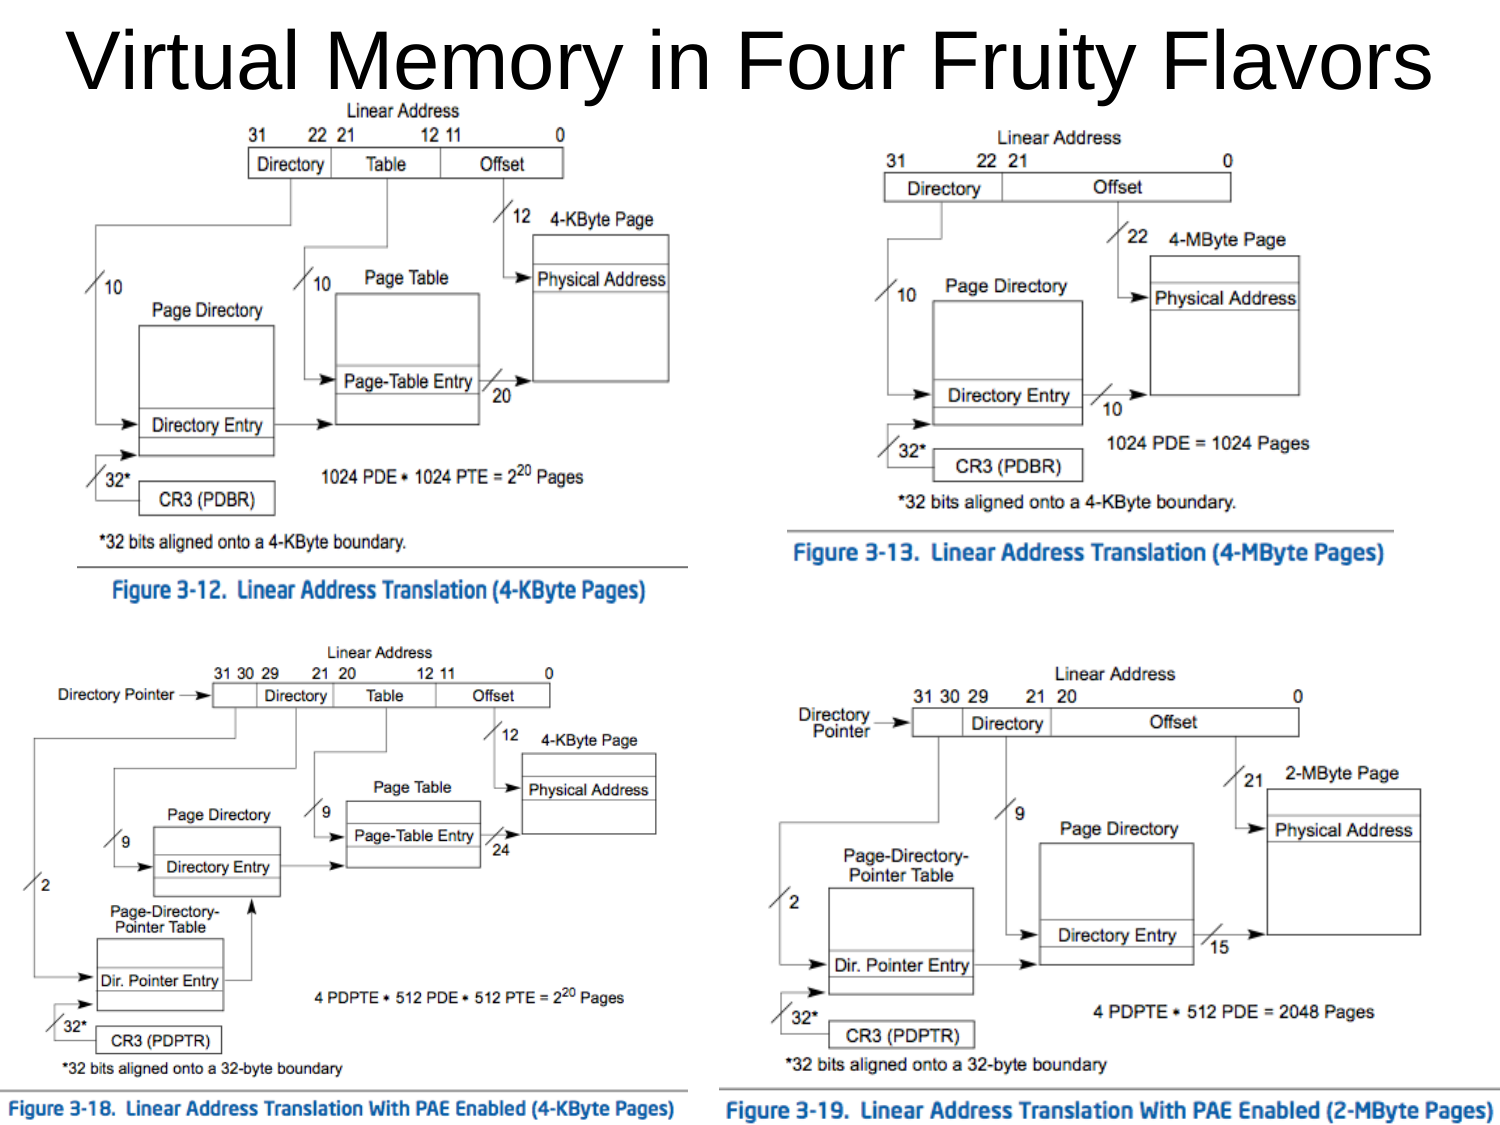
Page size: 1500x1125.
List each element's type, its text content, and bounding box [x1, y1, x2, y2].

picture [719, 649, 1500, 1125]
picture [77, 150, 688, 612]
picture [787, 112, 1394, 576]
title Virtual Memory in Four Fruity Flavors [0, 0, 1500, 150]
picture [0, 636, 688, 1125]
